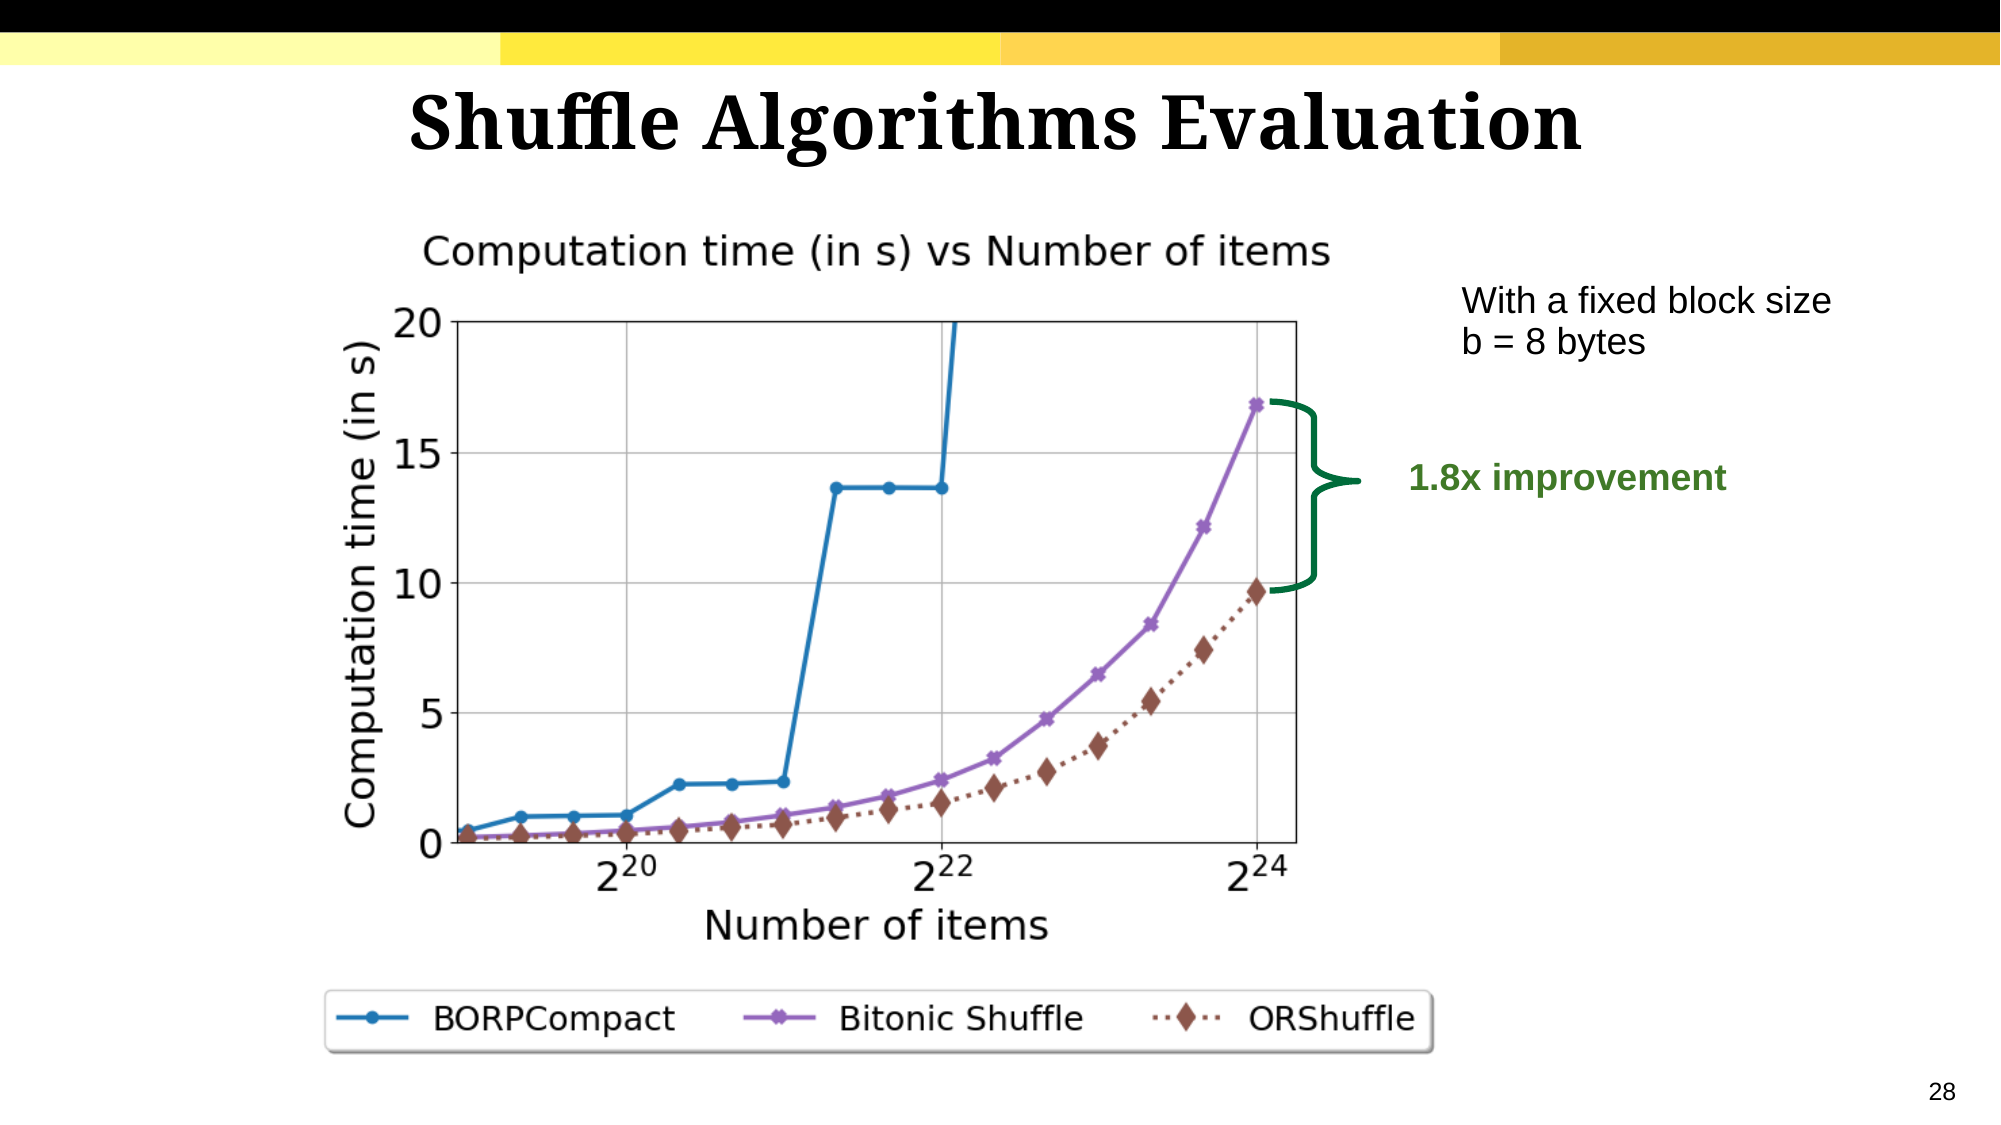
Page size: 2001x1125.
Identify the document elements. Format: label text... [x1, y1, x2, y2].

text_box With a fixed block size b = 8 bytes [1446, 271, 1932, 371]
text_box 1.8x improvement [1393, 448, 1749, 548]
picture [311, 221, 1442, 1063]
text_box 28 [1913, 1070, 1972, 1114]
title Shuffle Algorithms Evaluation [48, 53, 1947, 201]
